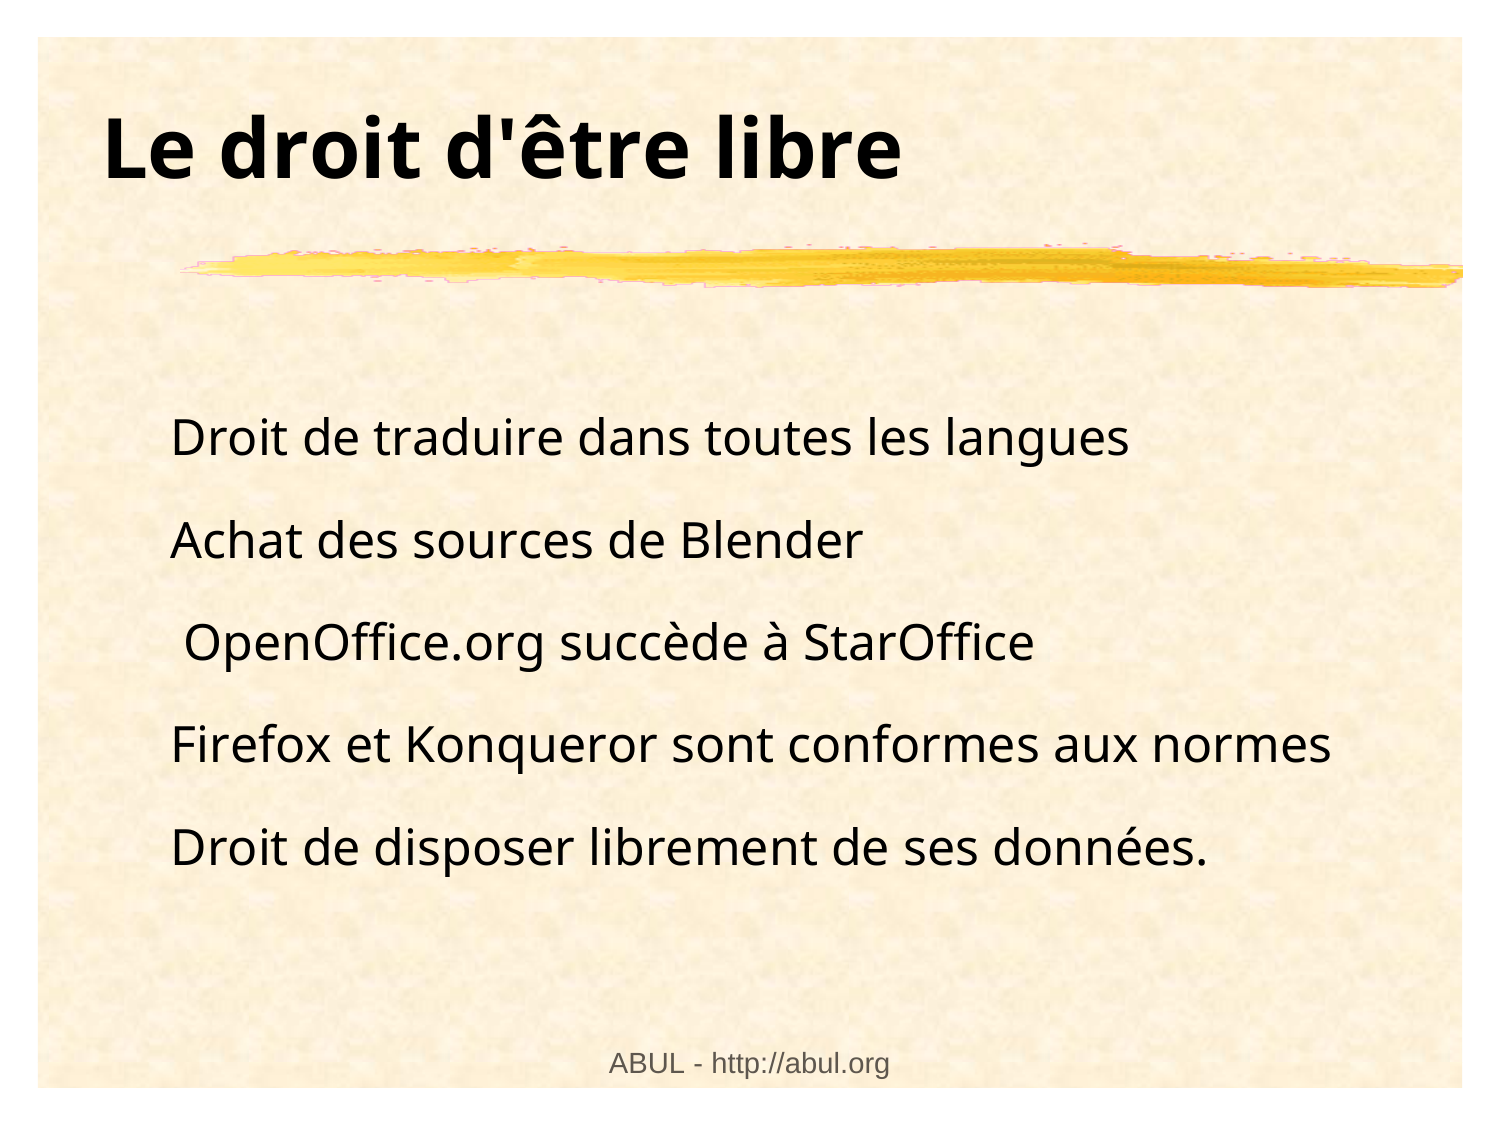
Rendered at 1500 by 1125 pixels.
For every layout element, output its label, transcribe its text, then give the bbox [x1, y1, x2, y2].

picture [37, 37, 1463, 1088]
text_box Droit de traduire dans toutes les langues Achat des sources de Blender OpenOffice.org succède à StarOffice Firefox et Konqueror sont conformes aux normes Droit de disposer librement de ses données. [170, 368, 1382, 848]
title Le droit d'être libre [101, 39, 1312, 253]
